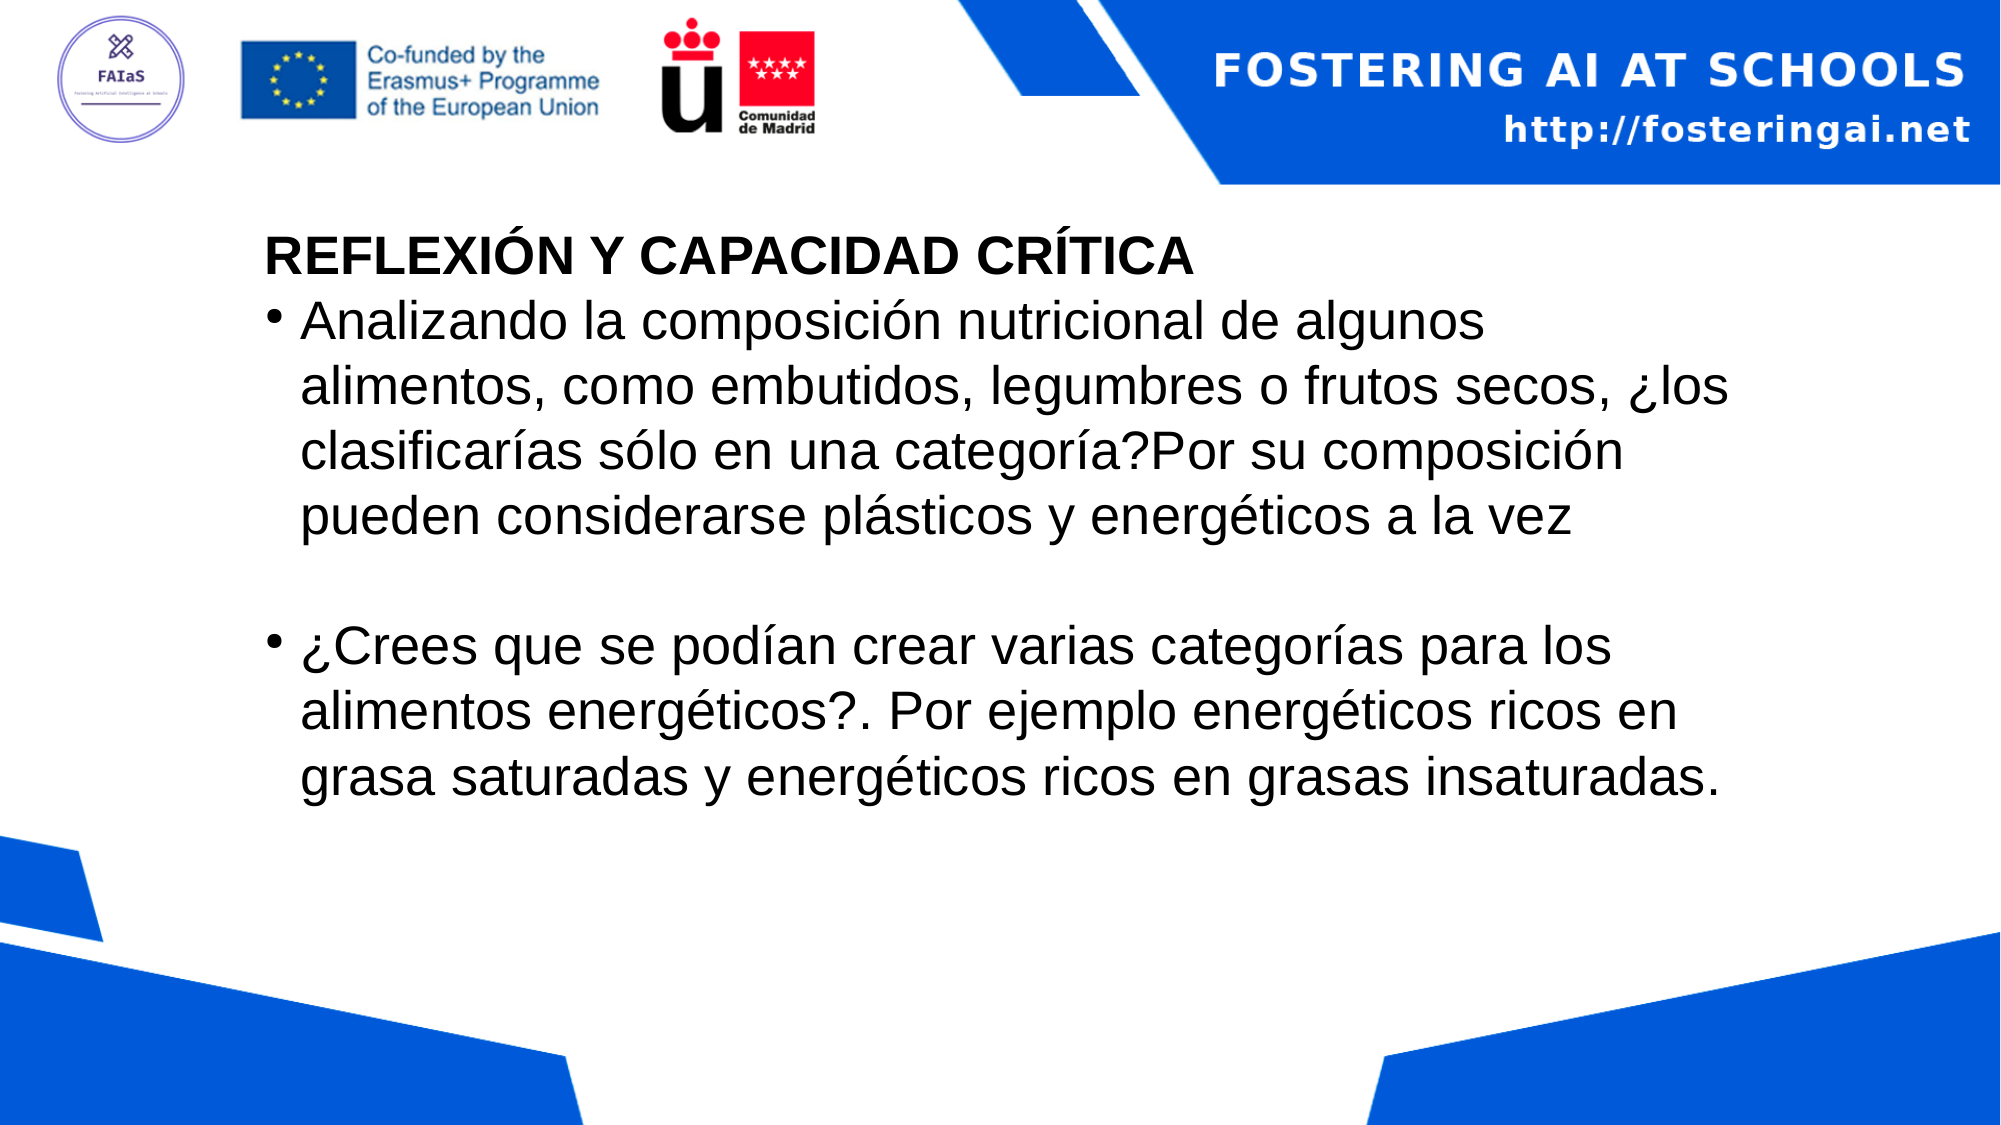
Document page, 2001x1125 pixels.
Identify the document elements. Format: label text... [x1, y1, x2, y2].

subtitle REFLEXIÓN Y CAPACIDAD CRÍTICA Analizando la composición nutricional de algunos alimentos, como embutidos, legumbres o frutos secos, ¿los clasificarías sólo en una categoría?Por su composición pueden considerarse plásticos y energéticos a la vez ¿Crees que se podían crear varias categorías para los alimentos energéticos?. Por ejemplo energéticos ricos en grasa saturadas y energéticos ricos en grasas insaturadas. [249, 212, 1750, 885]
picture [0, 0, 2001, 1125]
